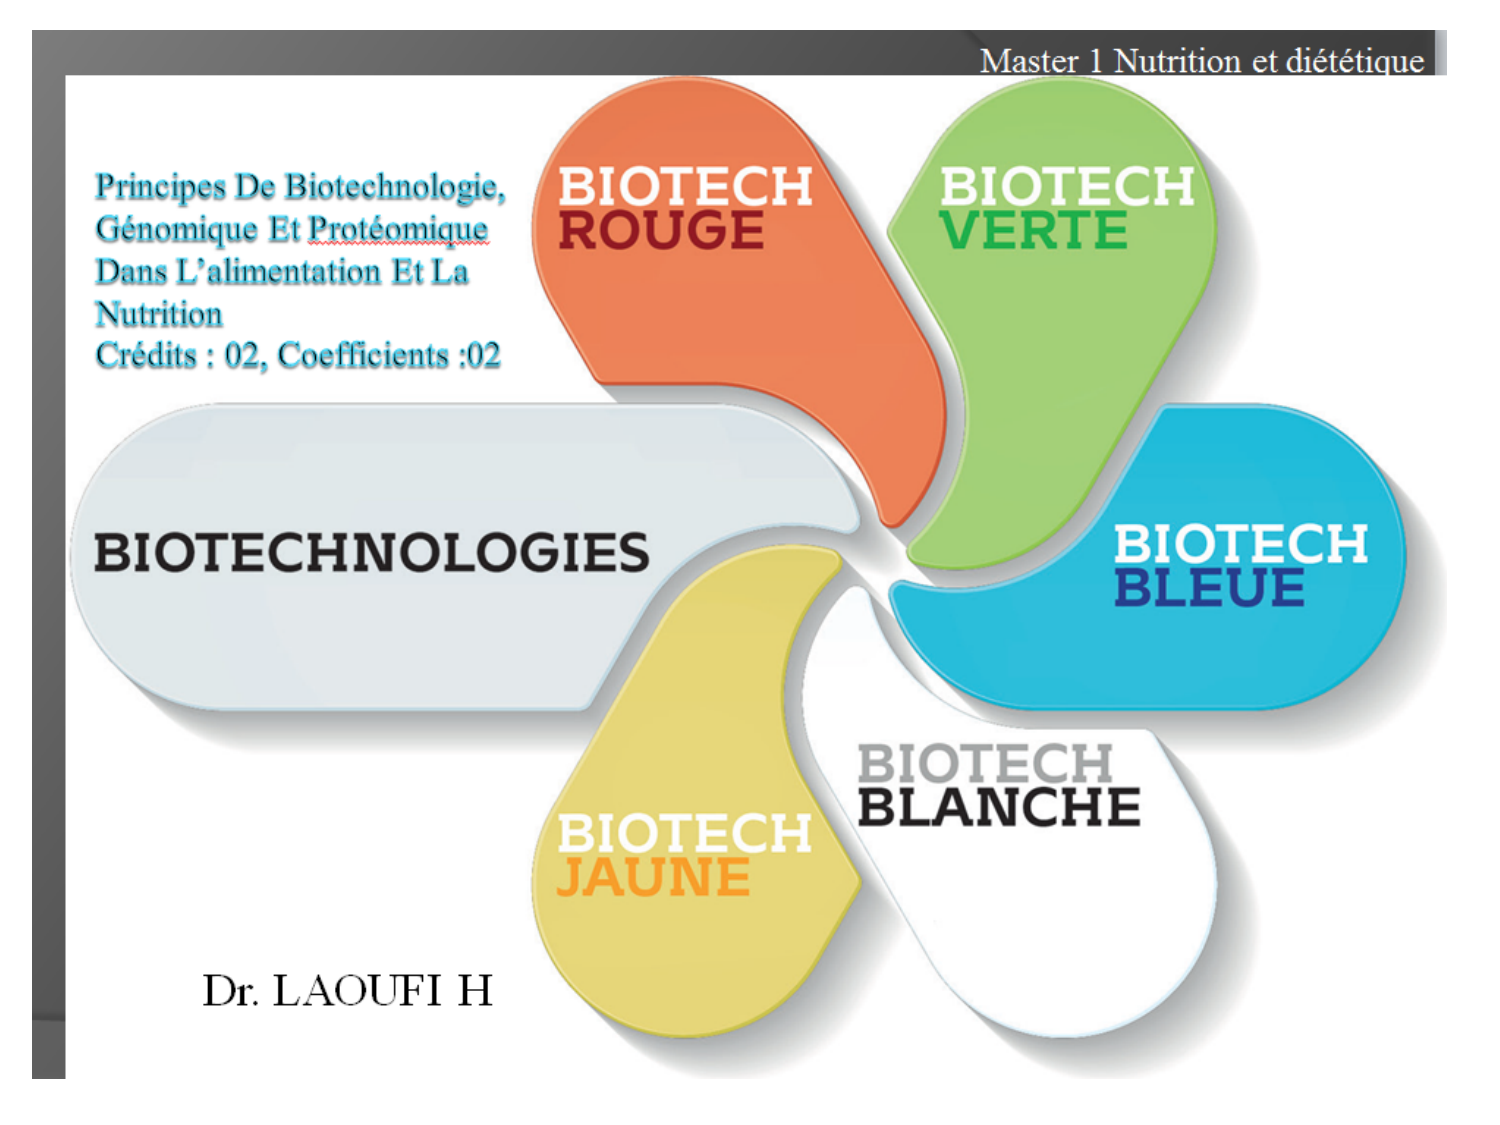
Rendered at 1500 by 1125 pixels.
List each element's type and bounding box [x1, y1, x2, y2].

picture [32, 30, 1447, 1079]
